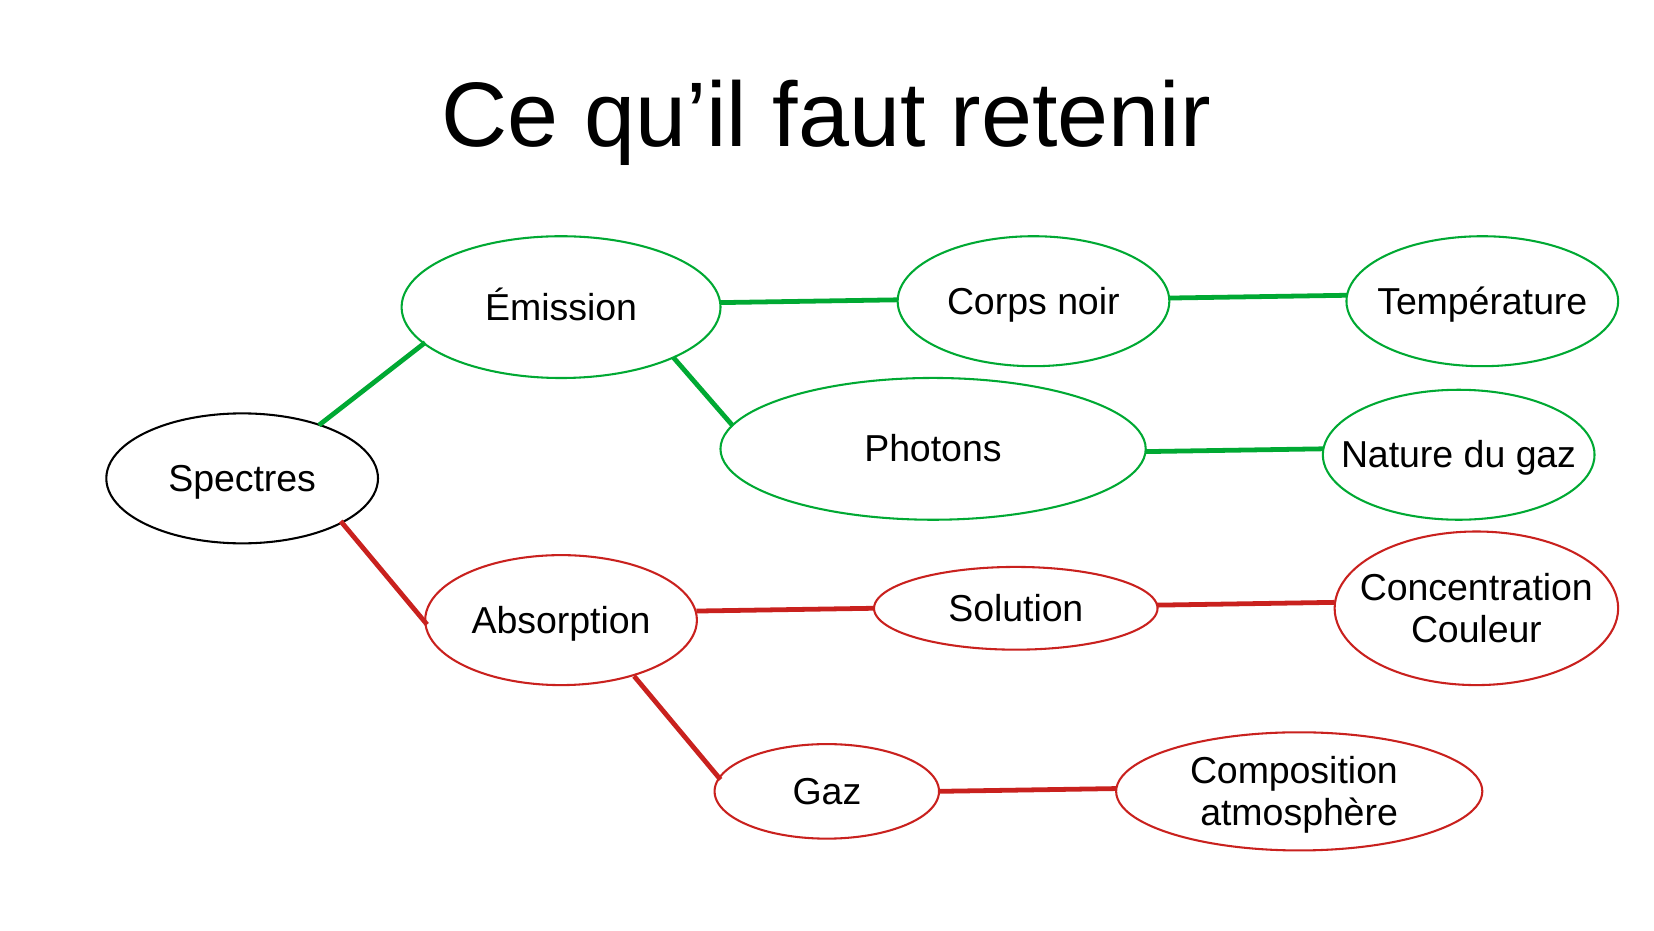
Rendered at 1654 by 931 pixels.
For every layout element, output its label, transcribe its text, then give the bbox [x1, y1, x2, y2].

text_box Absorption [425, 555, 697, 686]
text_box Corps noir [897, 236, 1170, 367]
text_box Spectres [106, 413, 379, 544]
text_box Composition atmosphère [1116, 732, 1483, 851]
text_box Solution [874, 566, 1158, 650]
text_box Photons [720, 377, 1146, 520]
title Ce qu’il faut retenir [82, 37, 1571, 193]
text_box Gaz [714, 744, 939, 839]
text_box Température [1346, 236, 1619, 367]
text_box Concentration Couleur [1334, 531, 1619, 686]
text_box Nature du gaz [1322, 389, 1595, 520]
text_box Émission [401, 236, 721, 379]
